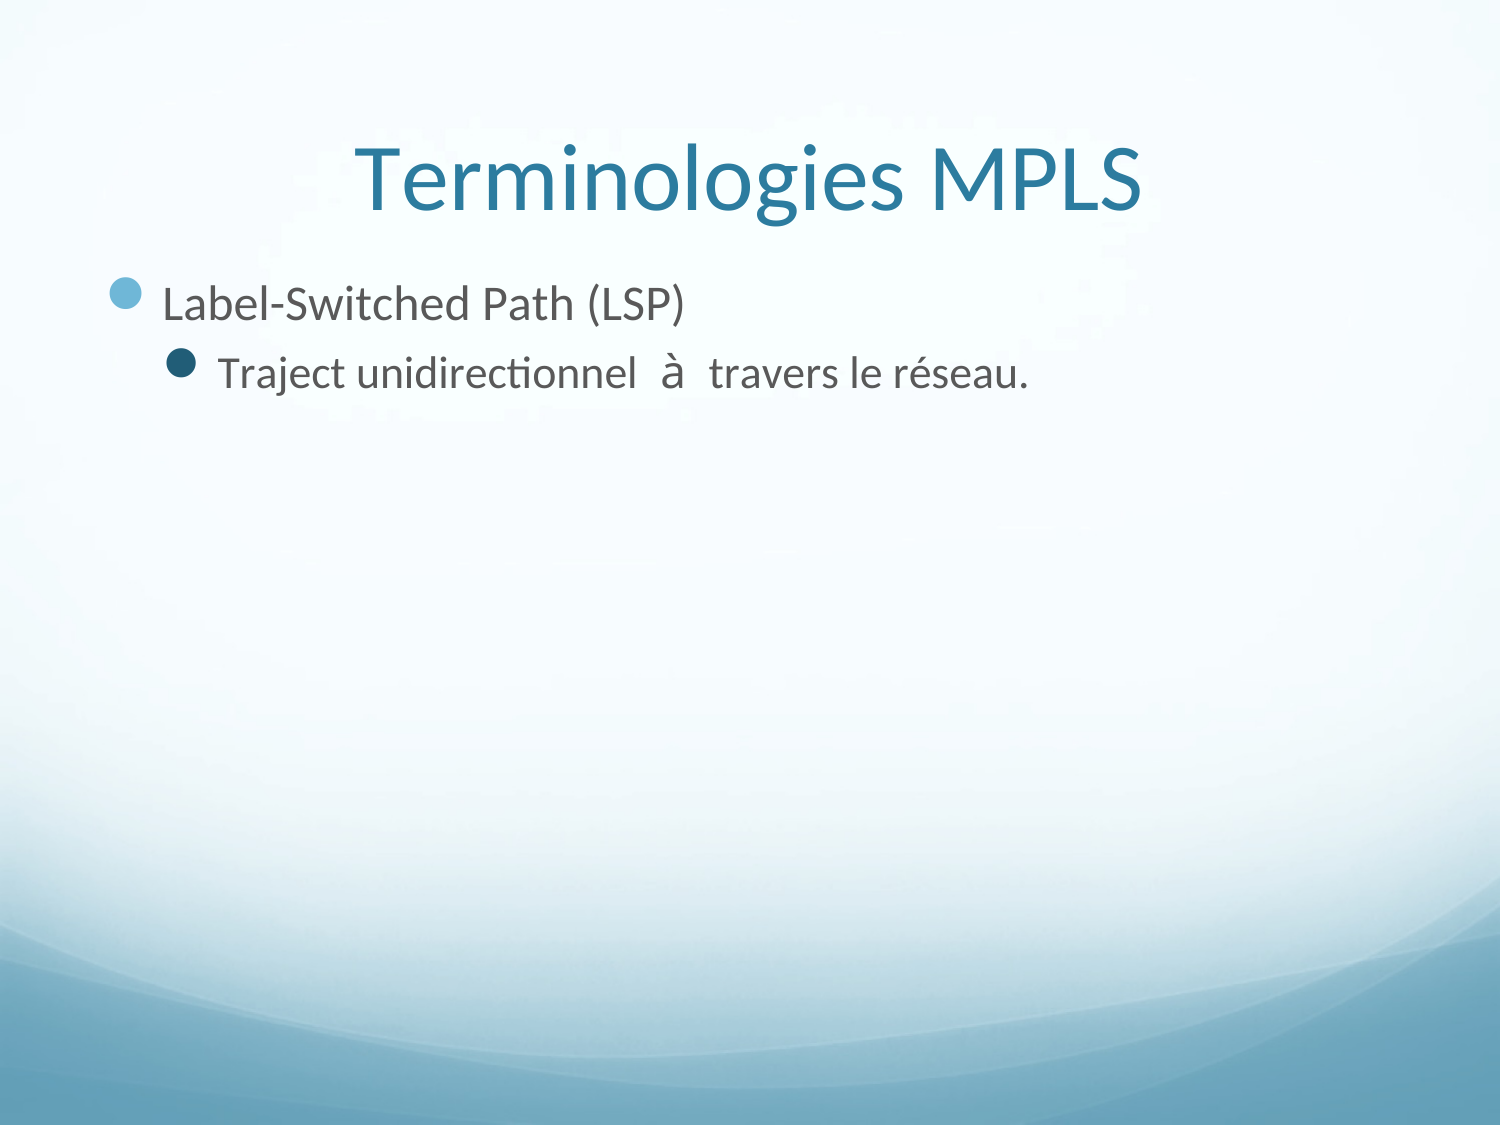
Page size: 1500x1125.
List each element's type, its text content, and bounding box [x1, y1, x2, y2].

list Label-Switched Path (LSP) Traject unidirectionnel à travers le réseau. [90, 262, 1410, 975]
title Terminologies MPLS [90, 17, 1410, 237]
picture [0, 0, 1500, 1125]
